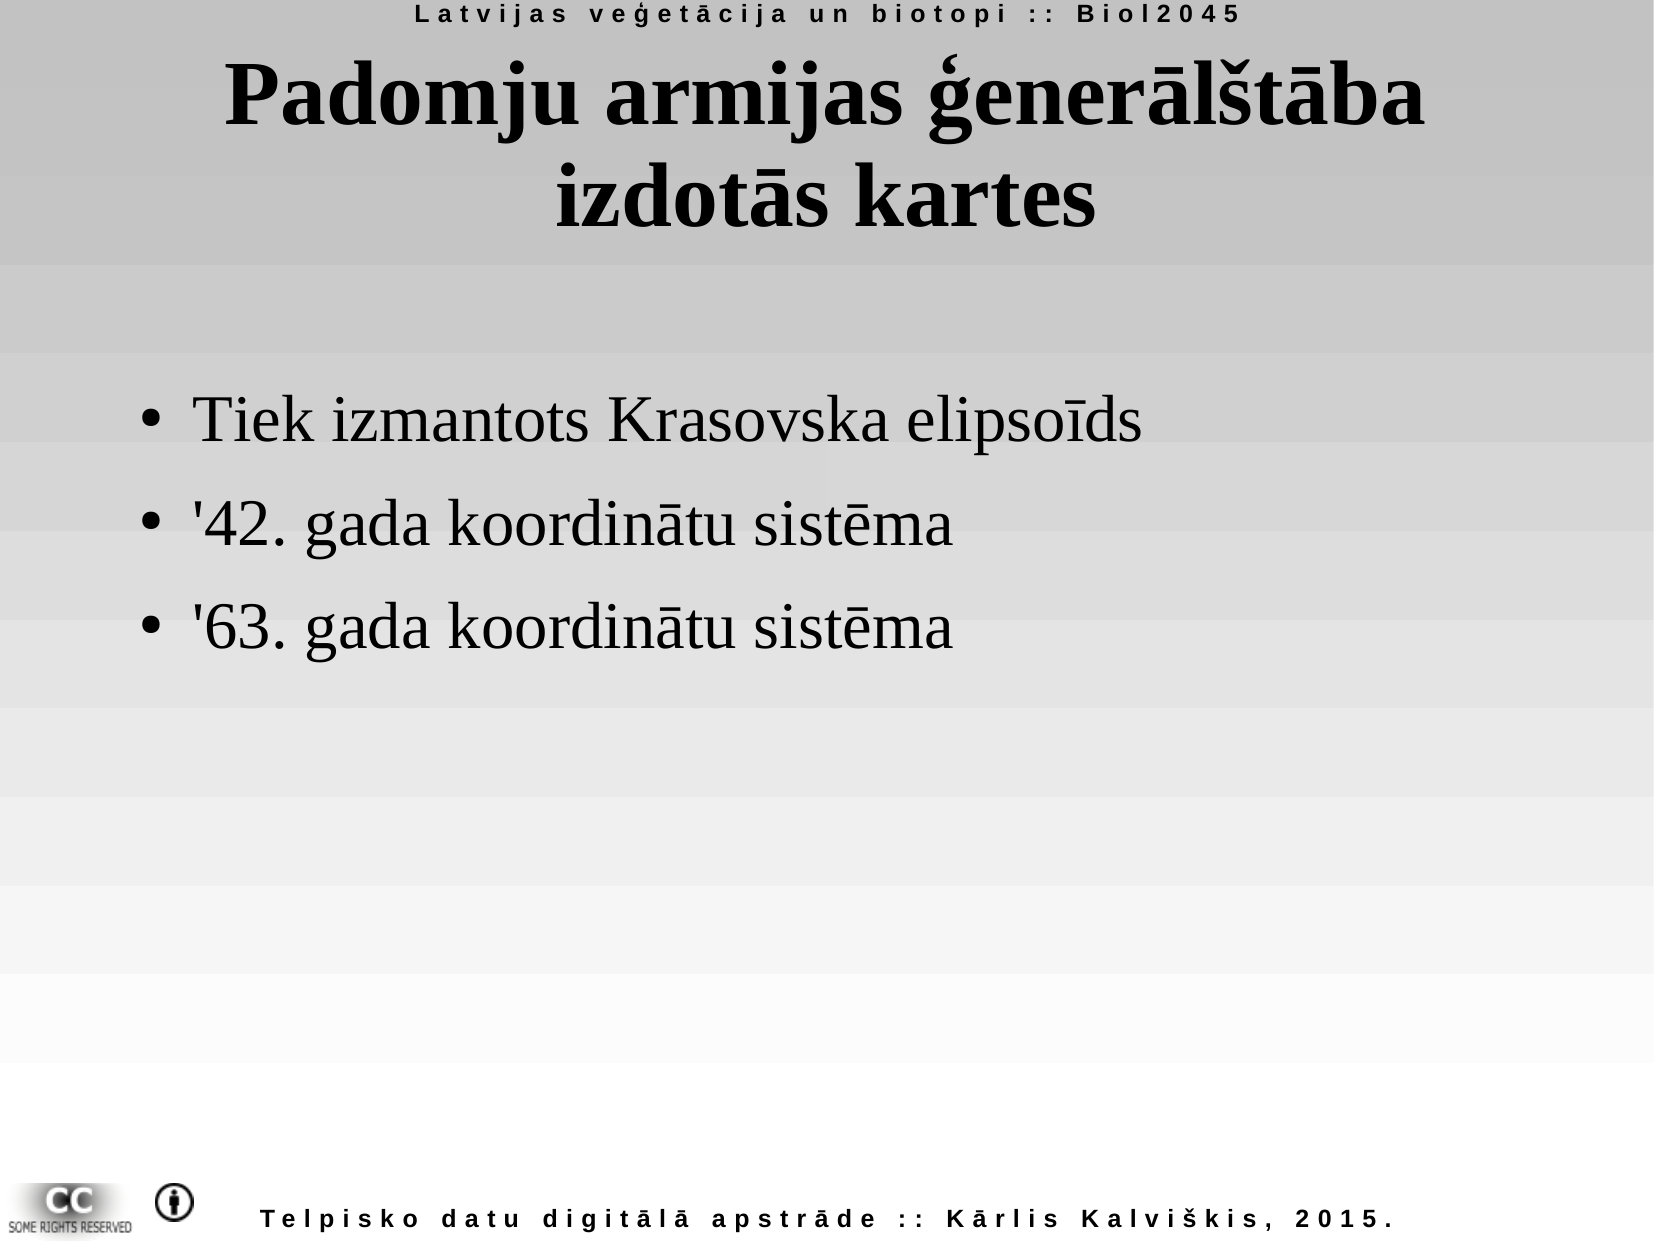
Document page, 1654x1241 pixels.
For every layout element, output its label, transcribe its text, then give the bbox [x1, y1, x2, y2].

picture [0, 287, 1654, 1241]
title Padomju armijas ģenerālštāba izdotās kartes [0, 1, 1654, 287]
list Tiek izmantots Krasovska elipsoīds '42. gada koordinātu sistēma '63. gada koordinātu sistēma [121, 381, 1534, 1194]
